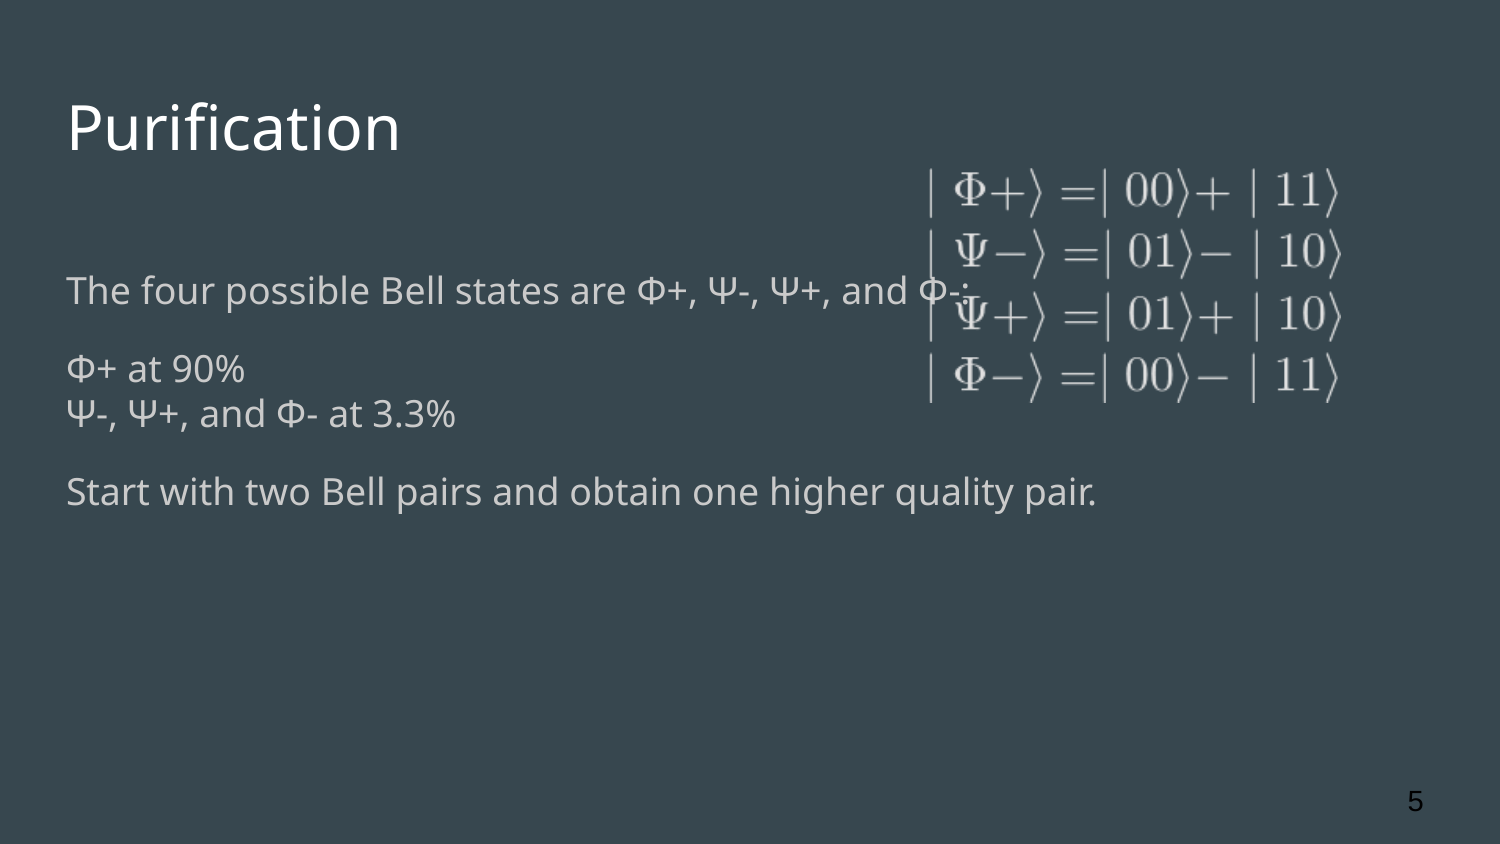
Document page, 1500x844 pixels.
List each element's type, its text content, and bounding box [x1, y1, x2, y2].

title Purification [51, 72, 1449, 167]
picture [929, 168, 1341, 403]
list The four possible Bell states are Φ+, Ψ-, Ψ+, and Φ-: Φ+ at 90% Ψ-, Ψ+, and Φ- at 3.3% Start with two Bell pairs and obtain one higher quality pair. [51, 251, 1449, 812]
slide_number <number> [1392, 767, 1483, 833]
